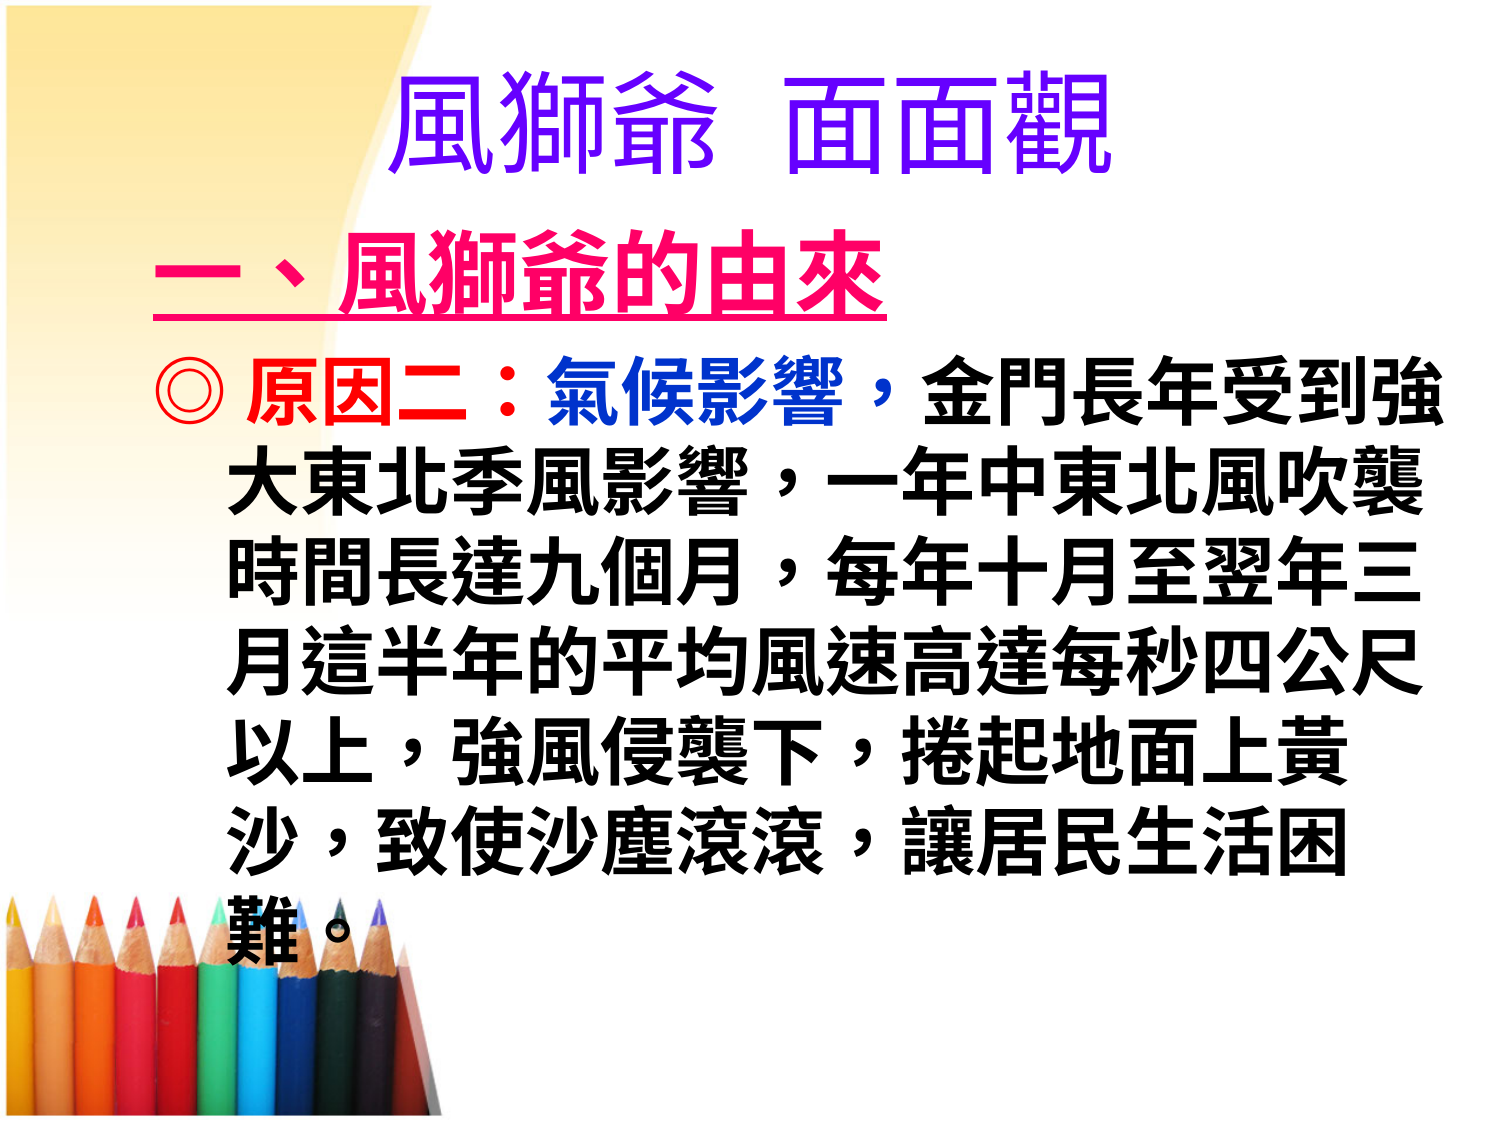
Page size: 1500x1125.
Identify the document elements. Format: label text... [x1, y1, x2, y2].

picture [0, 0, 1500, 1120]
list 一、風獅爺的由來 ◎原因二：氣候影響，金門長年受到強大東北季風影響，一年中東北風吹襲時間長達九個月，每年十月至翌年三月這半年的平均風速高達每秒四公尺以上，強風侵襲下，捲起地面上黃沙，致使沙塵滾滾，讓居民生活困難。 [64, 208, 1471, 988]
title 風獅爺 面面觀 [75, 33, 1426, 208]
